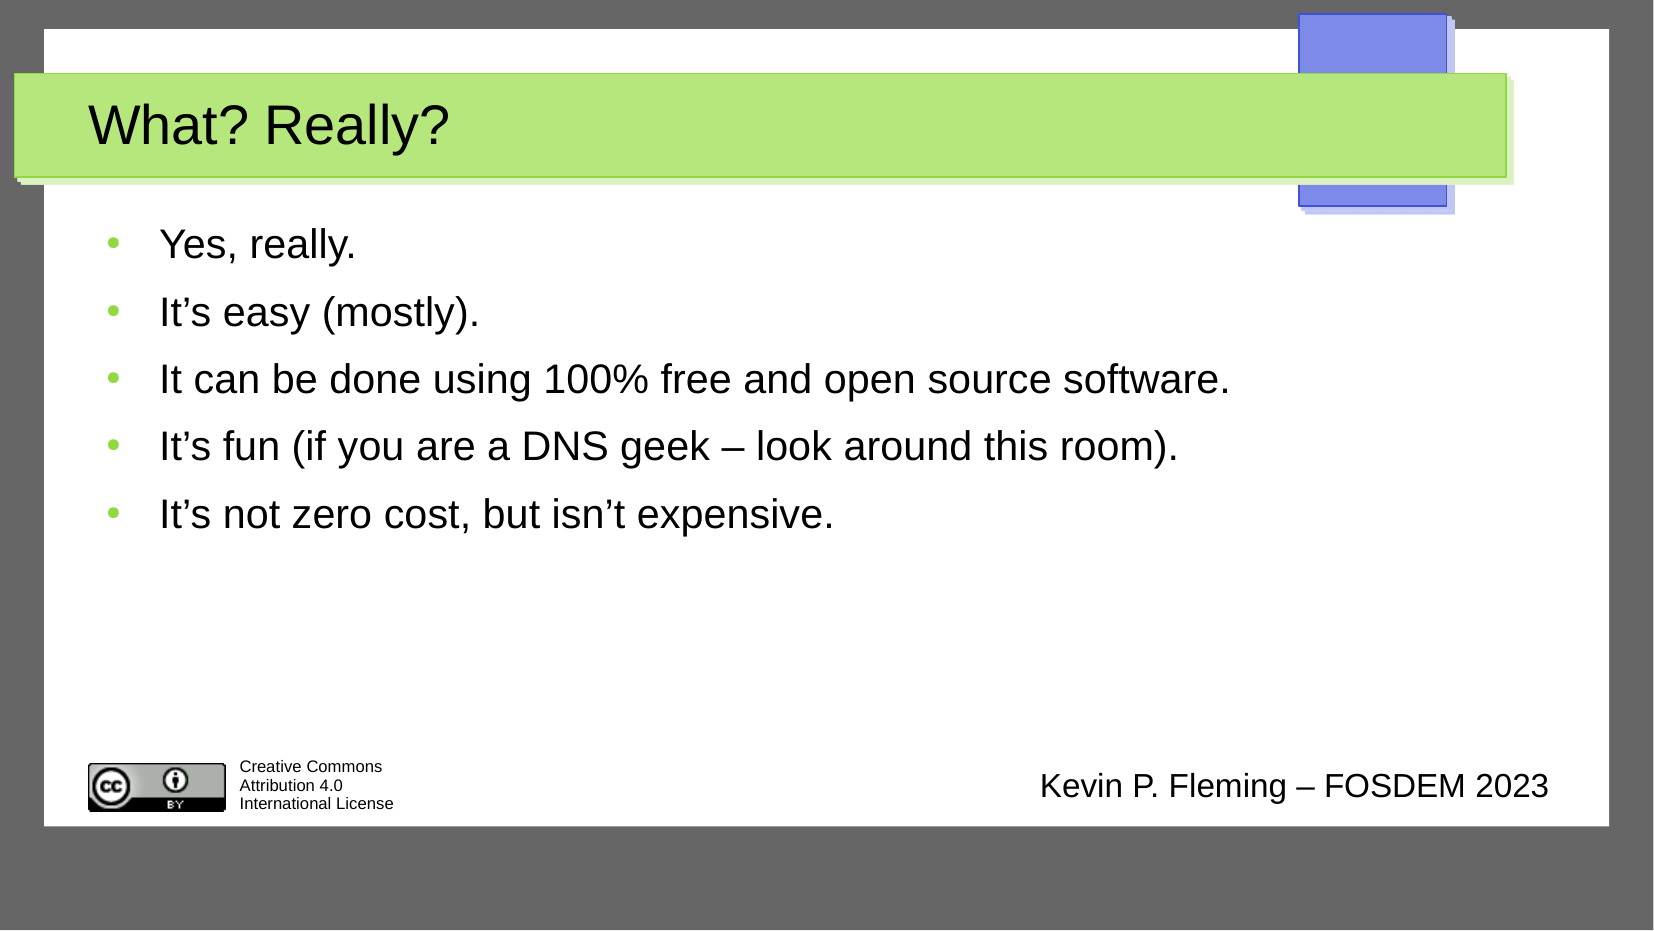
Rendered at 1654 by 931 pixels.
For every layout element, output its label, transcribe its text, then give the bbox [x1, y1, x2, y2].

list Yes, really. It’s easy (mostly). It can be done using 100% free and open source software. It’s fun (if you are a DNS geek – look around this room). It’s not zero cost, but isn’t expensive. [88, 221, 1565, 812]
title What? Really? [88, 73, 1506, 177]
